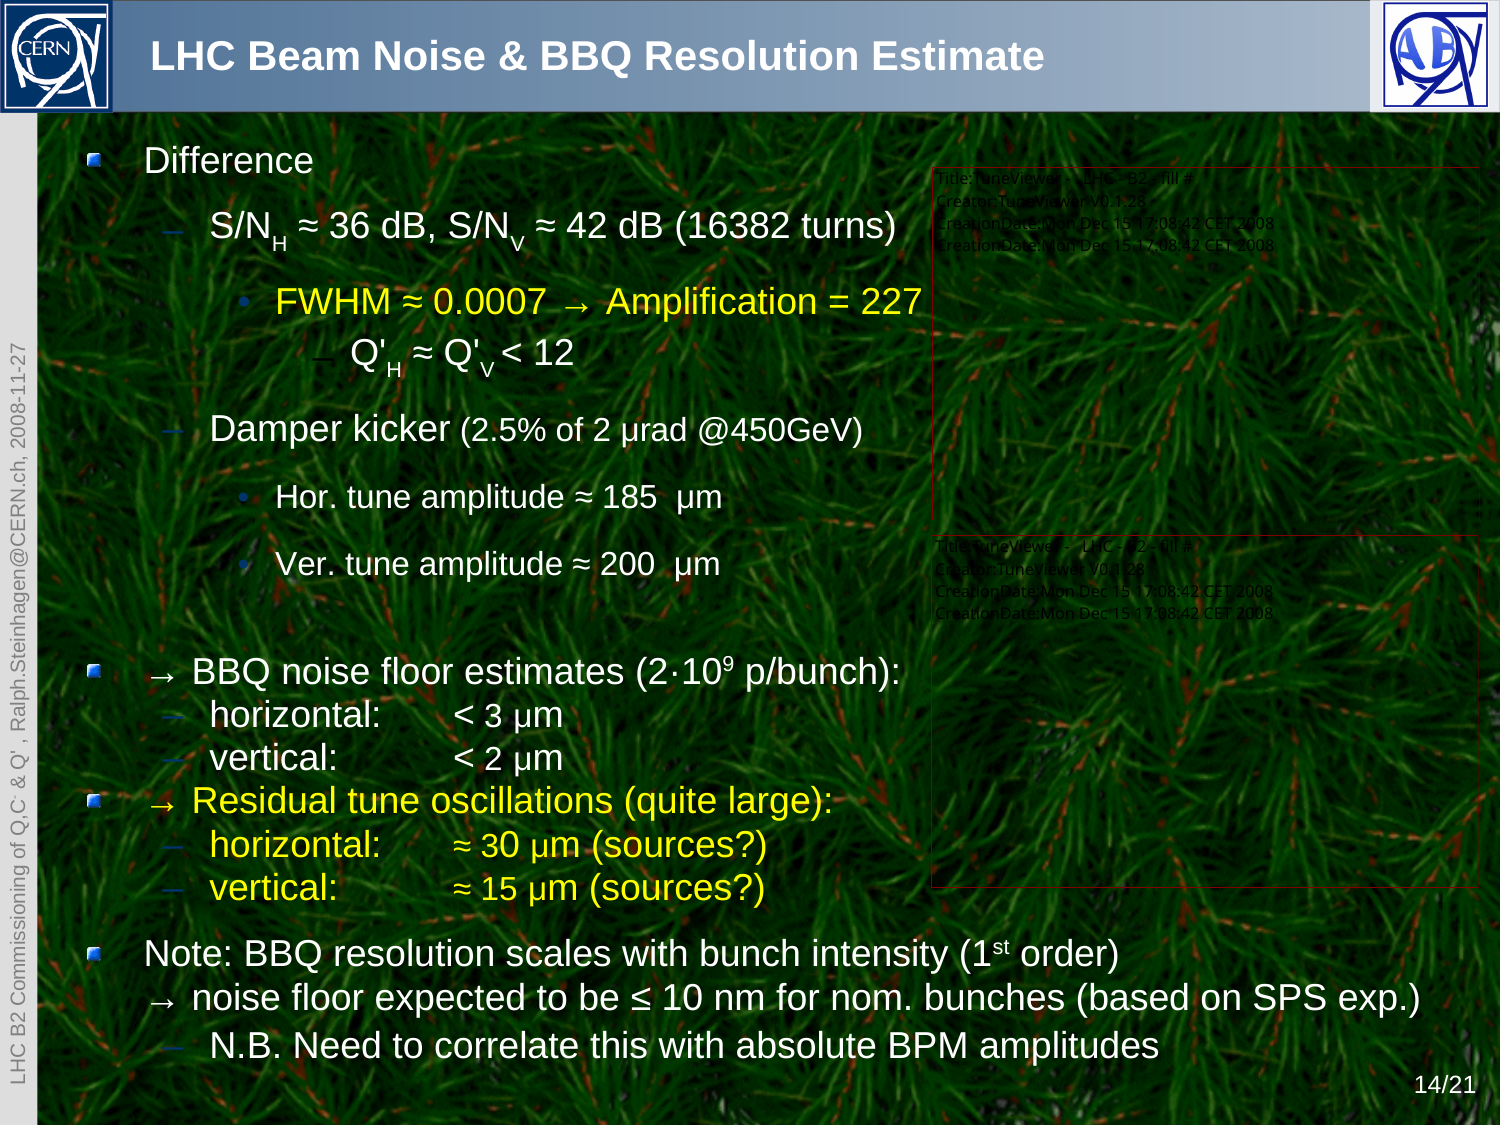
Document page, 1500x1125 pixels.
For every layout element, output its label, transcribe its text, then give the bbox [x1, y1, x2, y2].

list Difference S/NH ≈ 36 dB, S/NV ≈ 42 dB (16382 turns) FWHM ≈ 0.0007 → Amplification = 227 Q'H ≈ Q'V < 12 Damper kicker (2.5% of 2 μrad @450GeV) Hor. tune amplitude ≈ 185 μm Ver. tune amplitude ≈ 200 μm → BBQ noise floor estimates (2·109 p/bunch): horizontal: < 3 μm vertical: < 2 μm → Residual tune oscillations (quite large): horizontal: ≈ 30 μm (sources?) vertical: ≈ 15 μm (sources?) Note: BBQ resolution scales with bunch intensity (1st order) → noise floor expected to be ≤ 10 nm for nom. bunches (based on SPS exp.) N.B. Need to correlate this with absolute BPM amplitudes [87, 137, 1438, 1082]
title LHC Beam Noise & BBQ Resolution Estimate [150, 7, 1201, 106]
picture [1382, 1, 1489, 108]
picture [0, 0, 1500, 1125]
